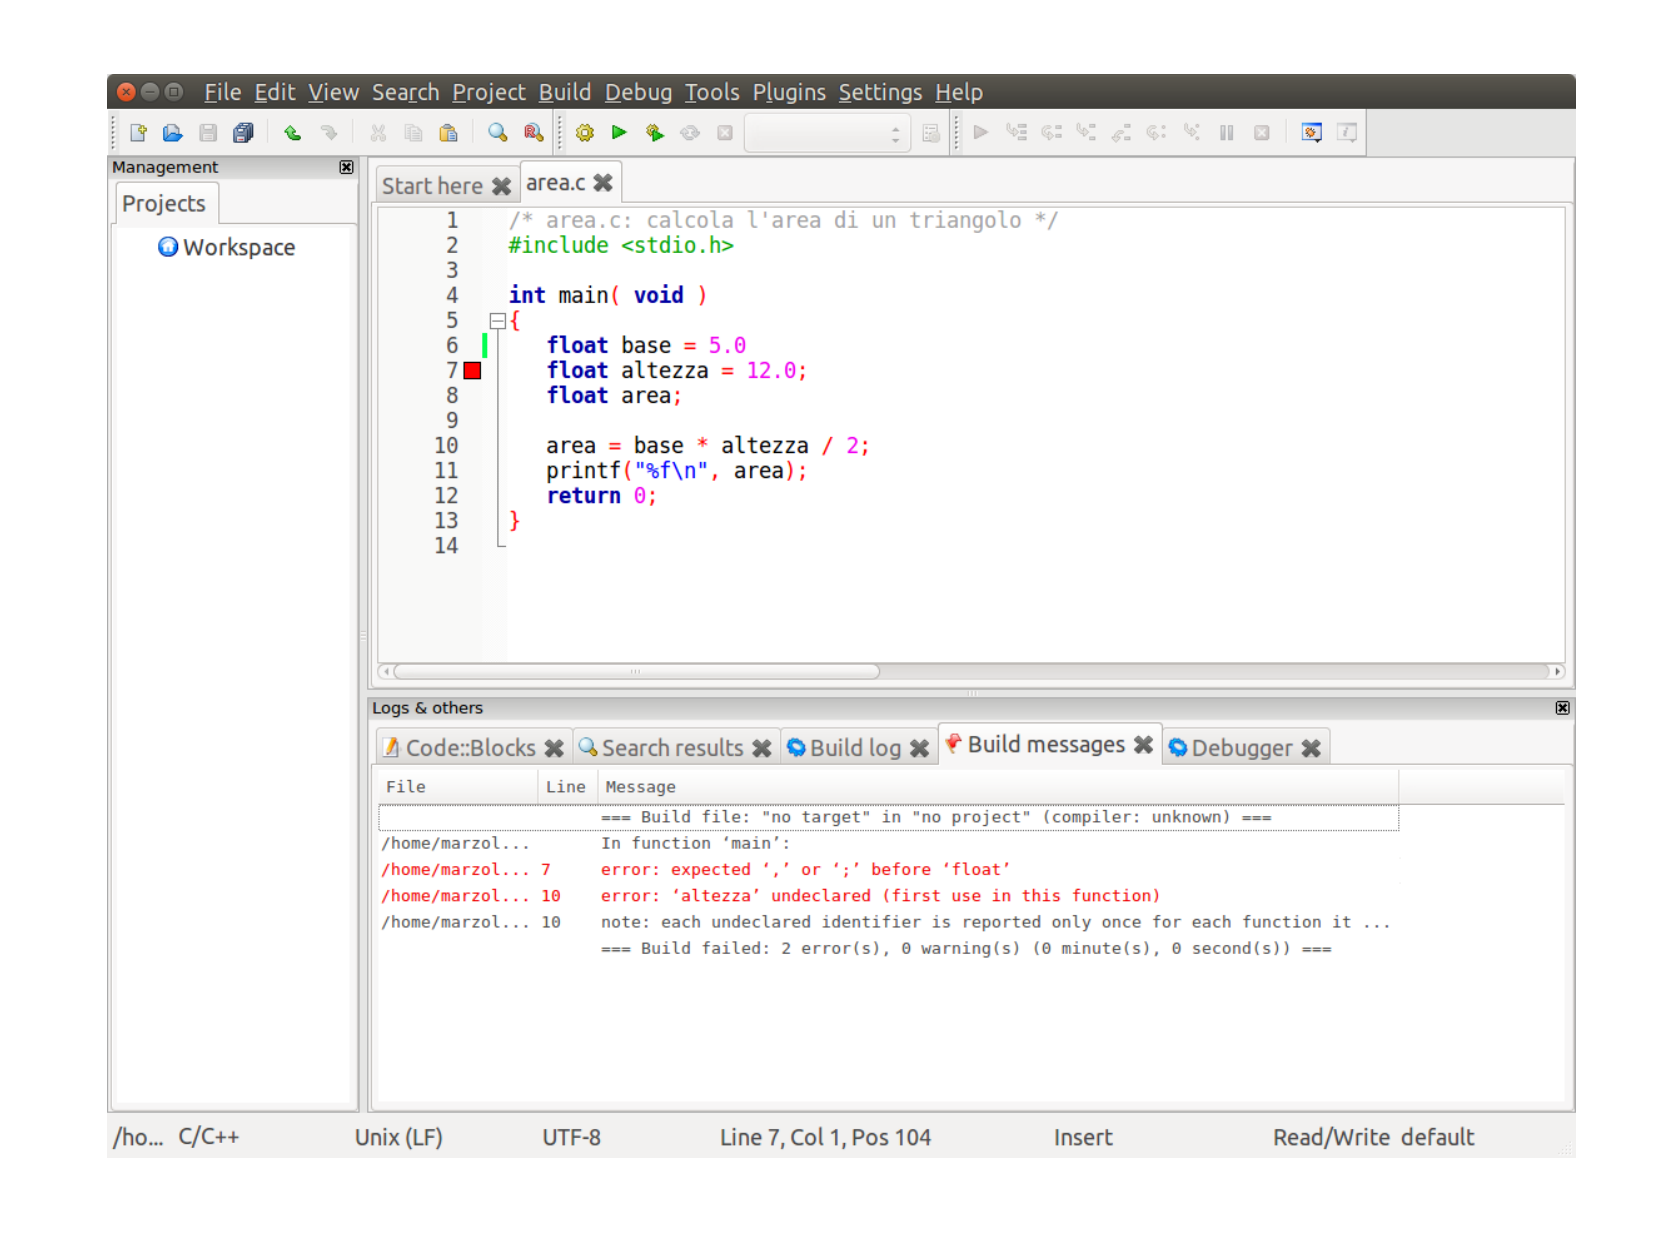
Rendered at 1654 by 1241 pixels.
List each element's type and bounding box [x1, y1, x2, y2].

picture [107, 74, 1576, 1158]
